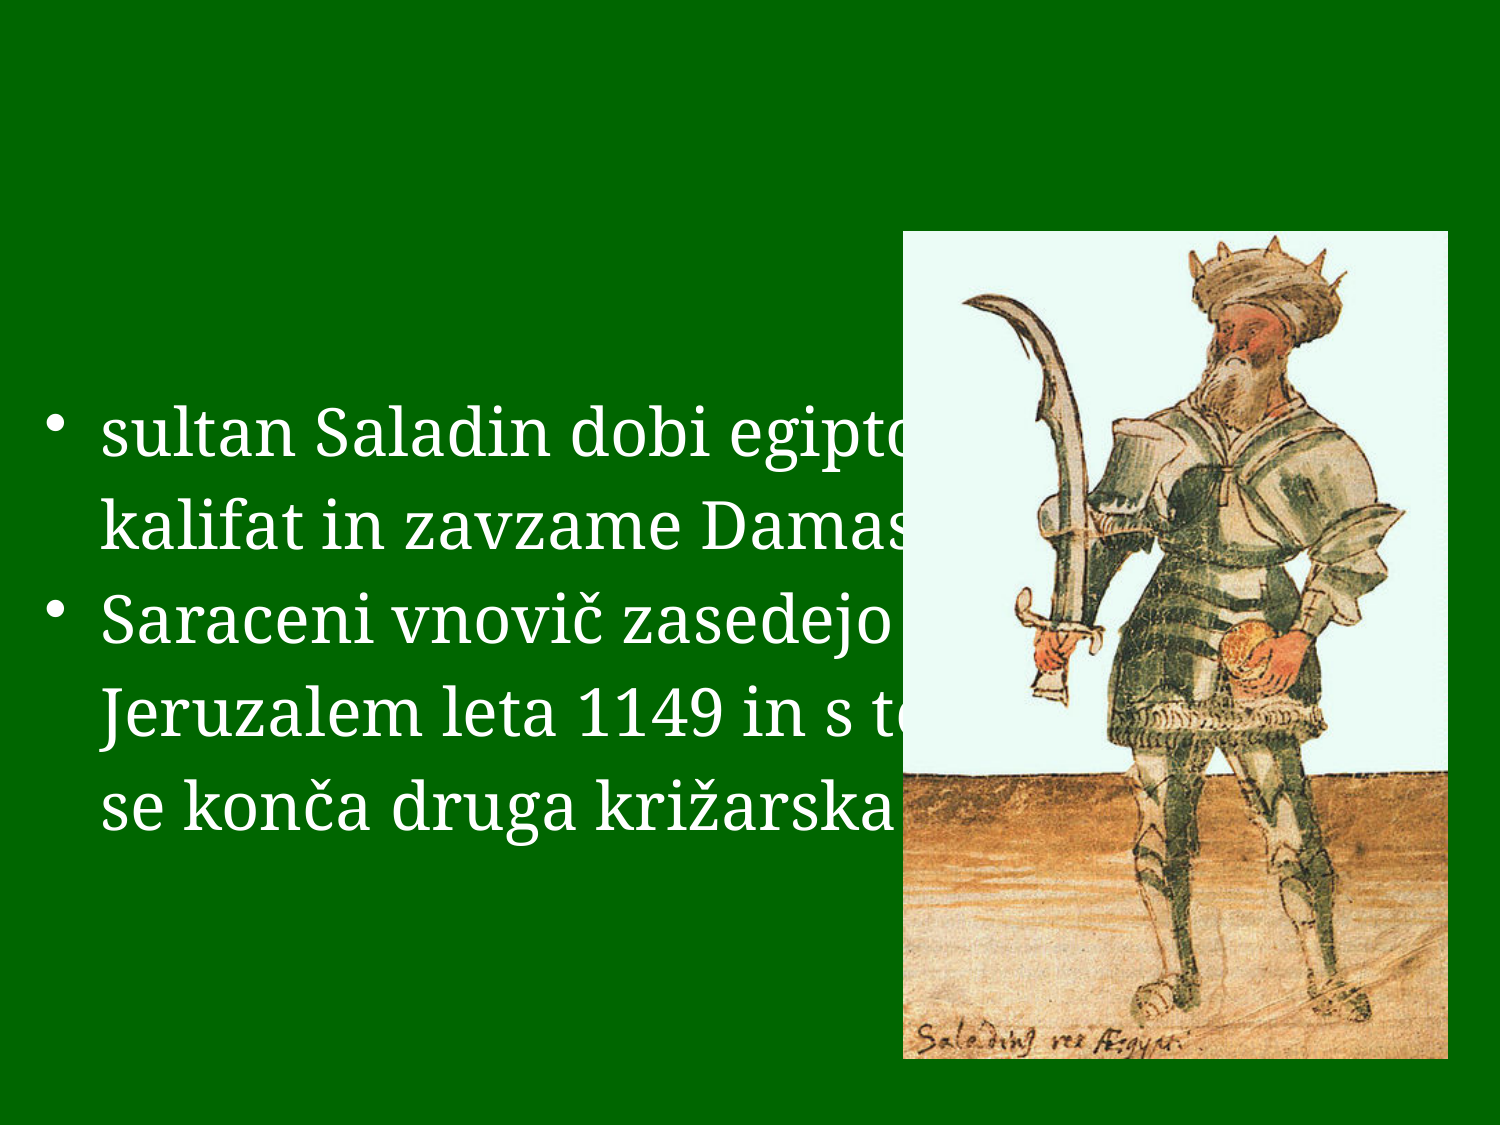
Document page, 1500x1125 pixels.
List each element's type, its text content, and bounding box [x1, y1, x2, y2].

picture [903, 231, 1448, 1059]
list sultan Saladin dobi egiptovski kalifat in zavzame Damask Saraceni vnovič zasedejo Jeruzalem leta 1149 in s tem se konča druga križarska vojna [29, 382, 1380, 1125]
